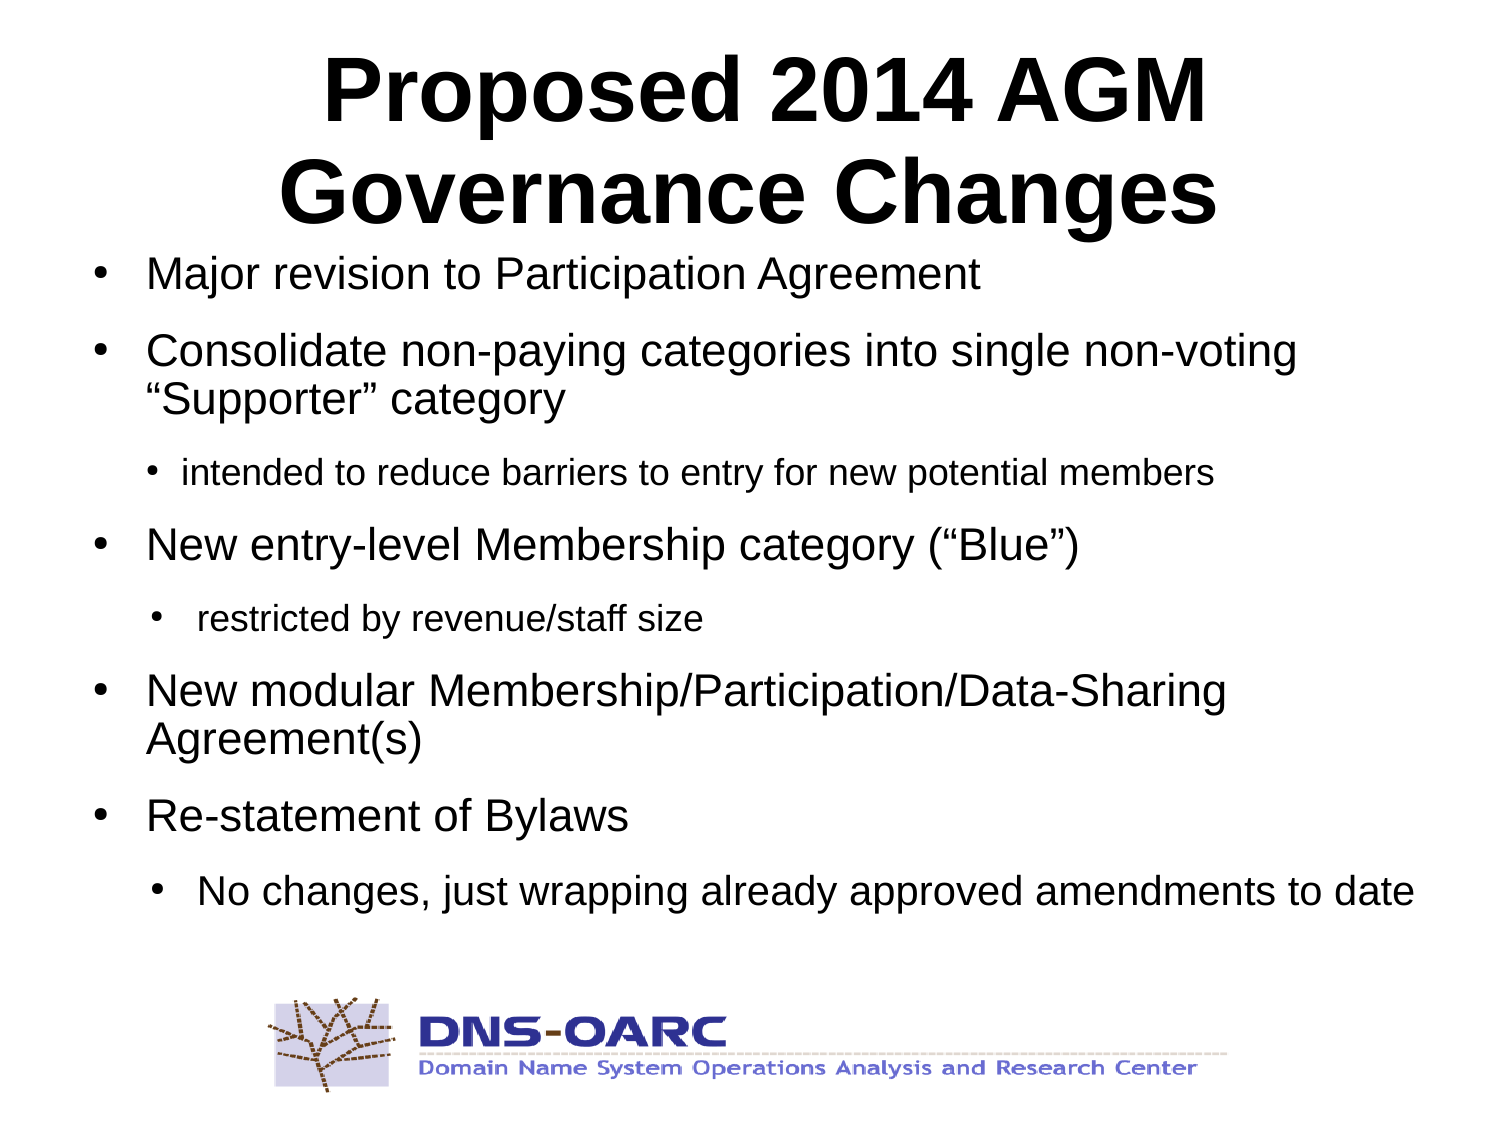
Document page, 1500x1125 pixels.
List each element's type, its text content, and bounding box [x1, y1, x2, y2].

picture [214, 991, 1259, 1099]
title Proposed 2014 AGM Governance Changes [75, 33, 1425, 245]
subtitle Major revision to Participation Agreement Consolidate non-paying categories into single non-voting “Supporter” category intended to reduce barriers to entry for new potential members New entry-level Membership category (“Blue”) restricted by revenue/staff size New modular Membership/Participation/Data-Sharing Agreement(s) Re-statement of Bylaws No changes, just wrapping already approved amendments to date [75, 249, 1425, 989]
